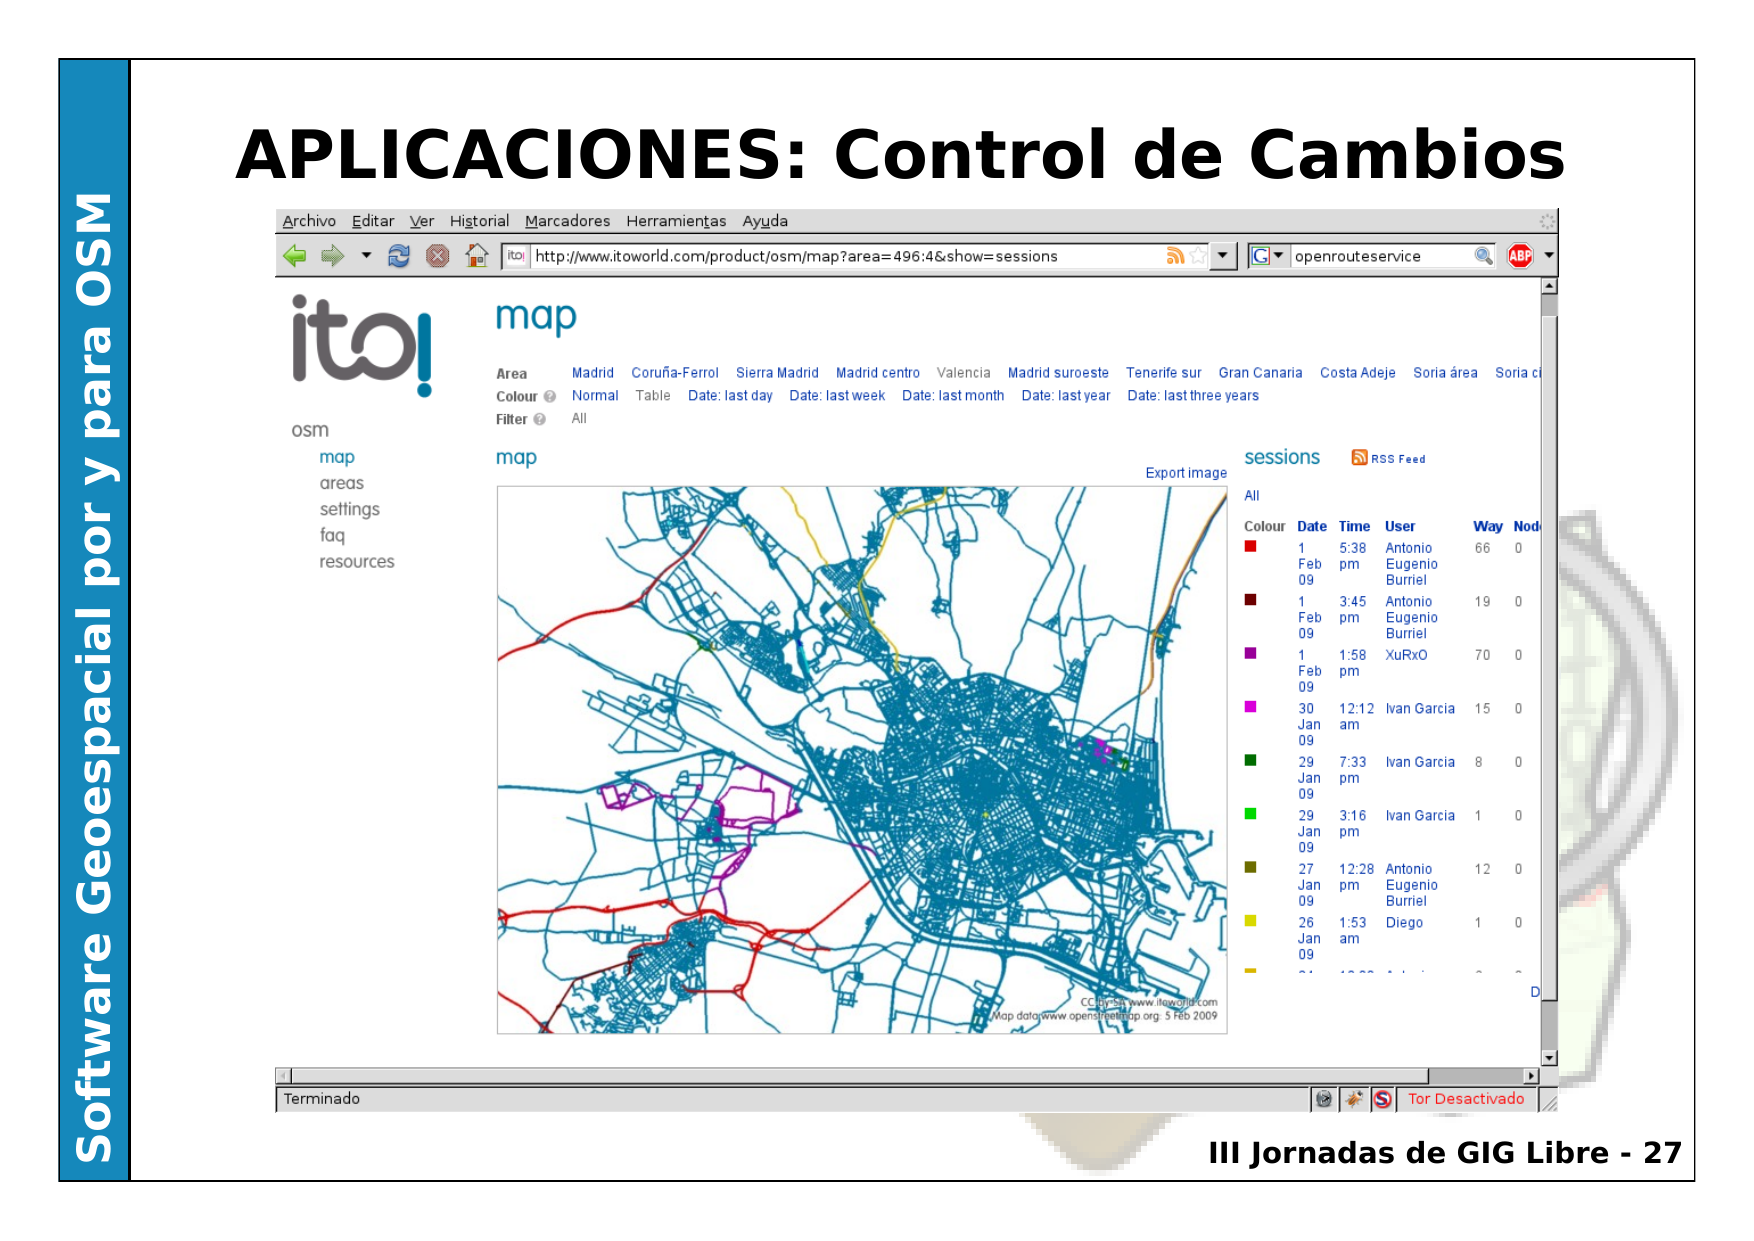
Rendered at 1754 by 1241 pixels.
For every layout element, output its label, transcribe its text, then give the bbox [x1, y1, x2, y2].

picture [275, 208, 1696, 1182]
title APLICACIONES: Control de Cambios [171, 110, 1634, 202]
